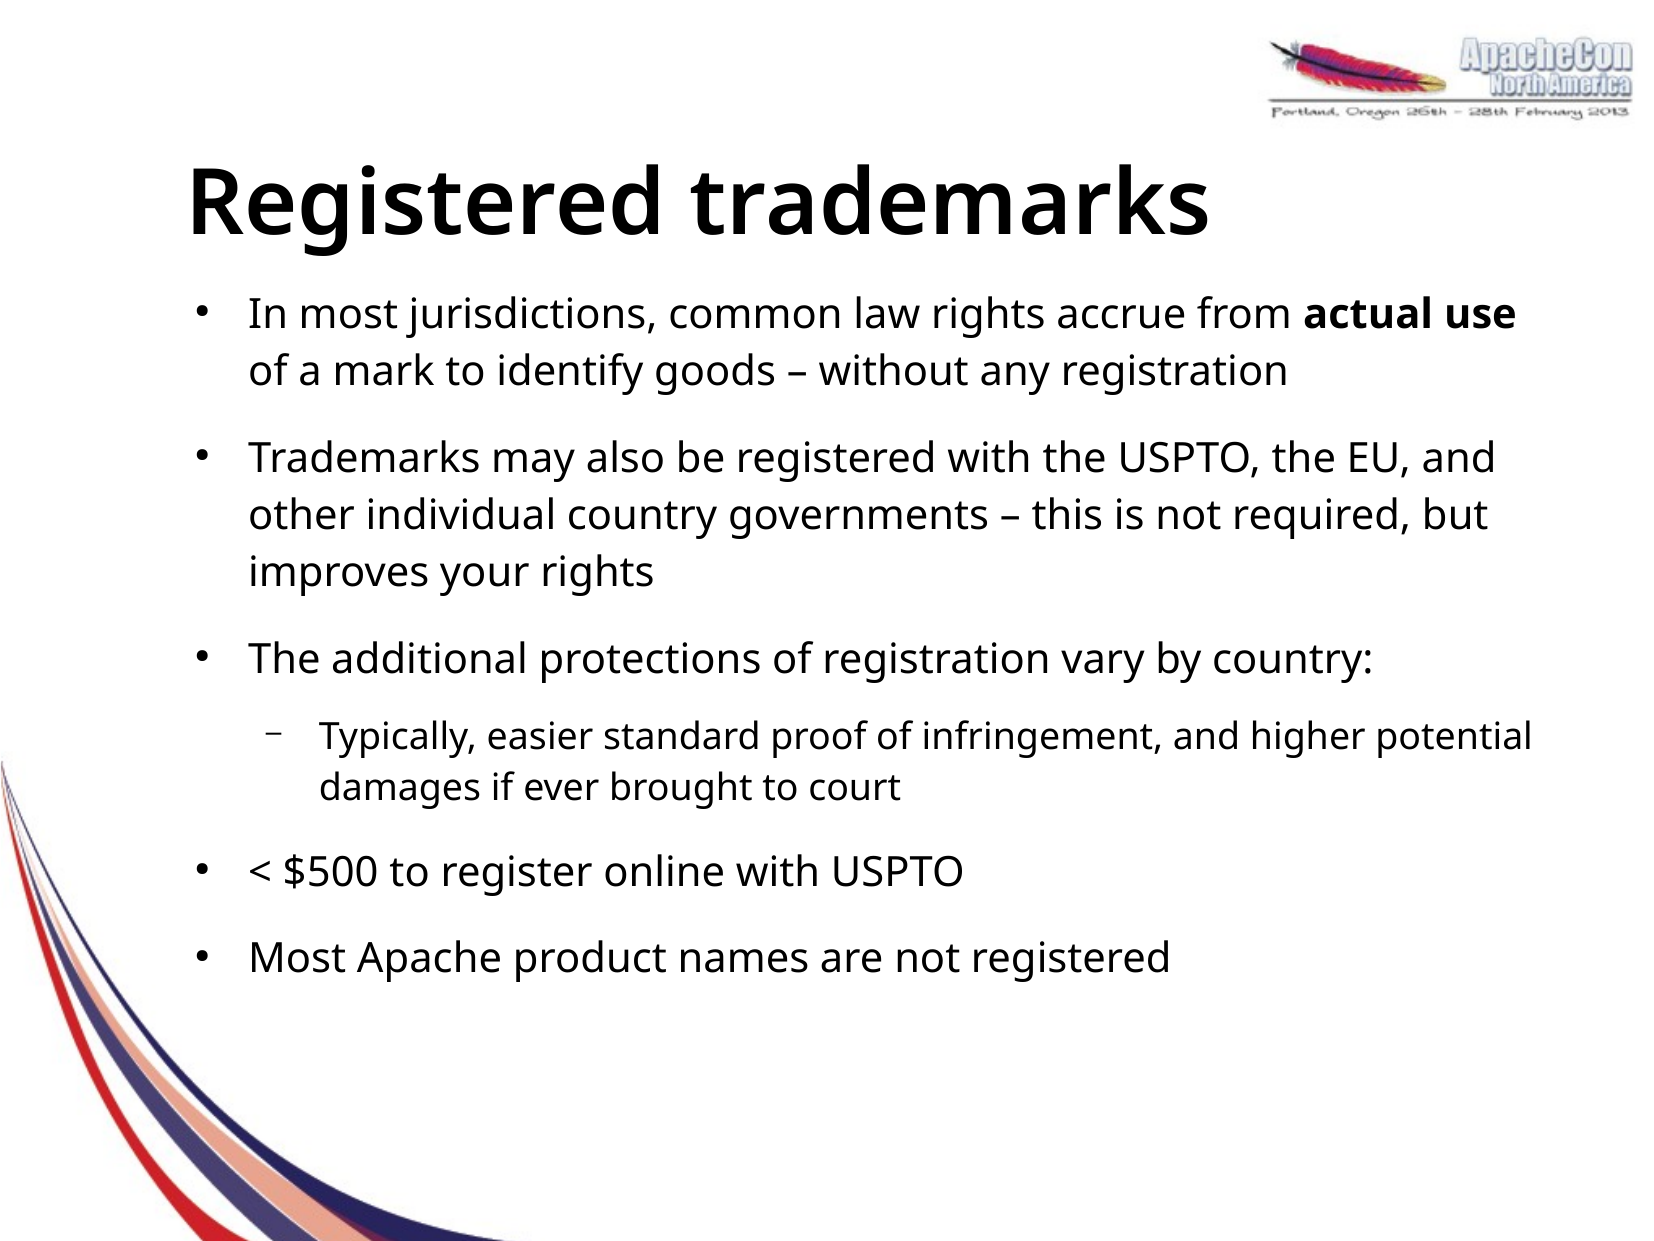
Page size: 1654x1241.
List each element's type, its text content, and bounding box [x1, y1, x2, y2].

list In most jurisdictions, common law rights accrue from actual use of a mark to identify goods – without any registration Trademarks may also be registered with the USPTO, the EU, and other individual country governments – this is not required, but improves your rights The additional protections of registration vary by country: Typically, easier standard proof of infringement, and higher potential damages if ever brought to court < $500 to register online with USPTO Most Apache product names are not registered [177, 283, 1536, 1004]
title Registered trademarks [177, 134, 1536, 262]
picture [0, 0, 1654, 1241]
